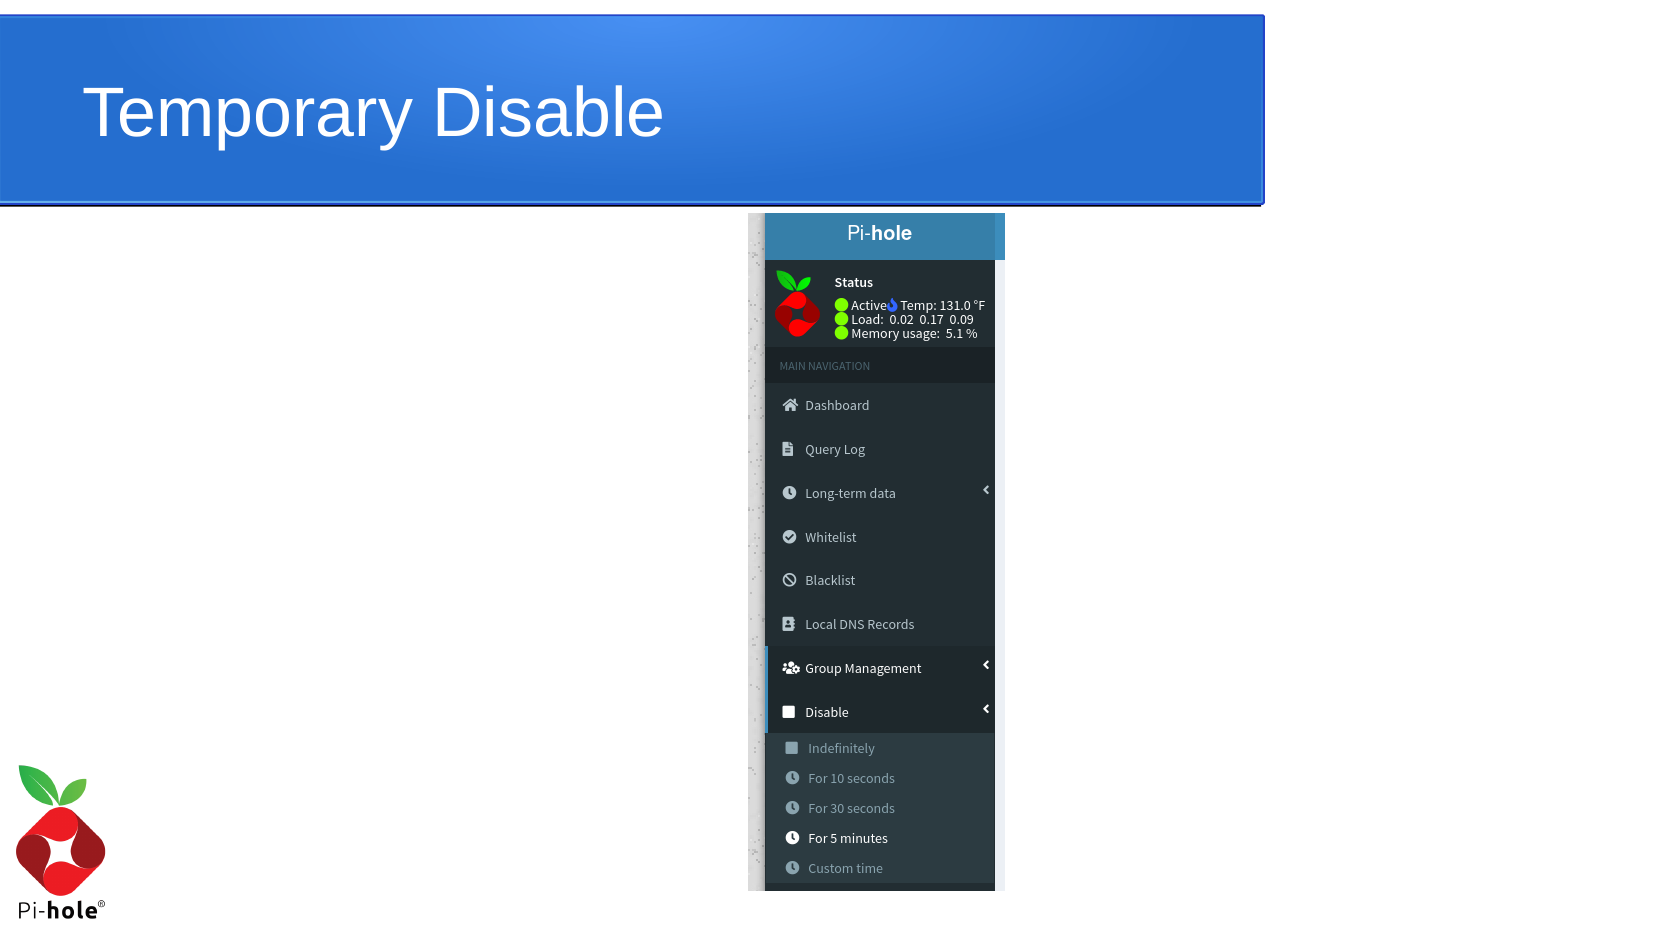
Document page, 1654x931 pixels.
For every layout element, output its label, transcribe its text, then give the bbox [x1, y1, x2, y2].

picture [15, 765, 106, 919]
picture [748, 213, 1005, 891]
title Temporary Disable [82, 35, 1235, 189]
